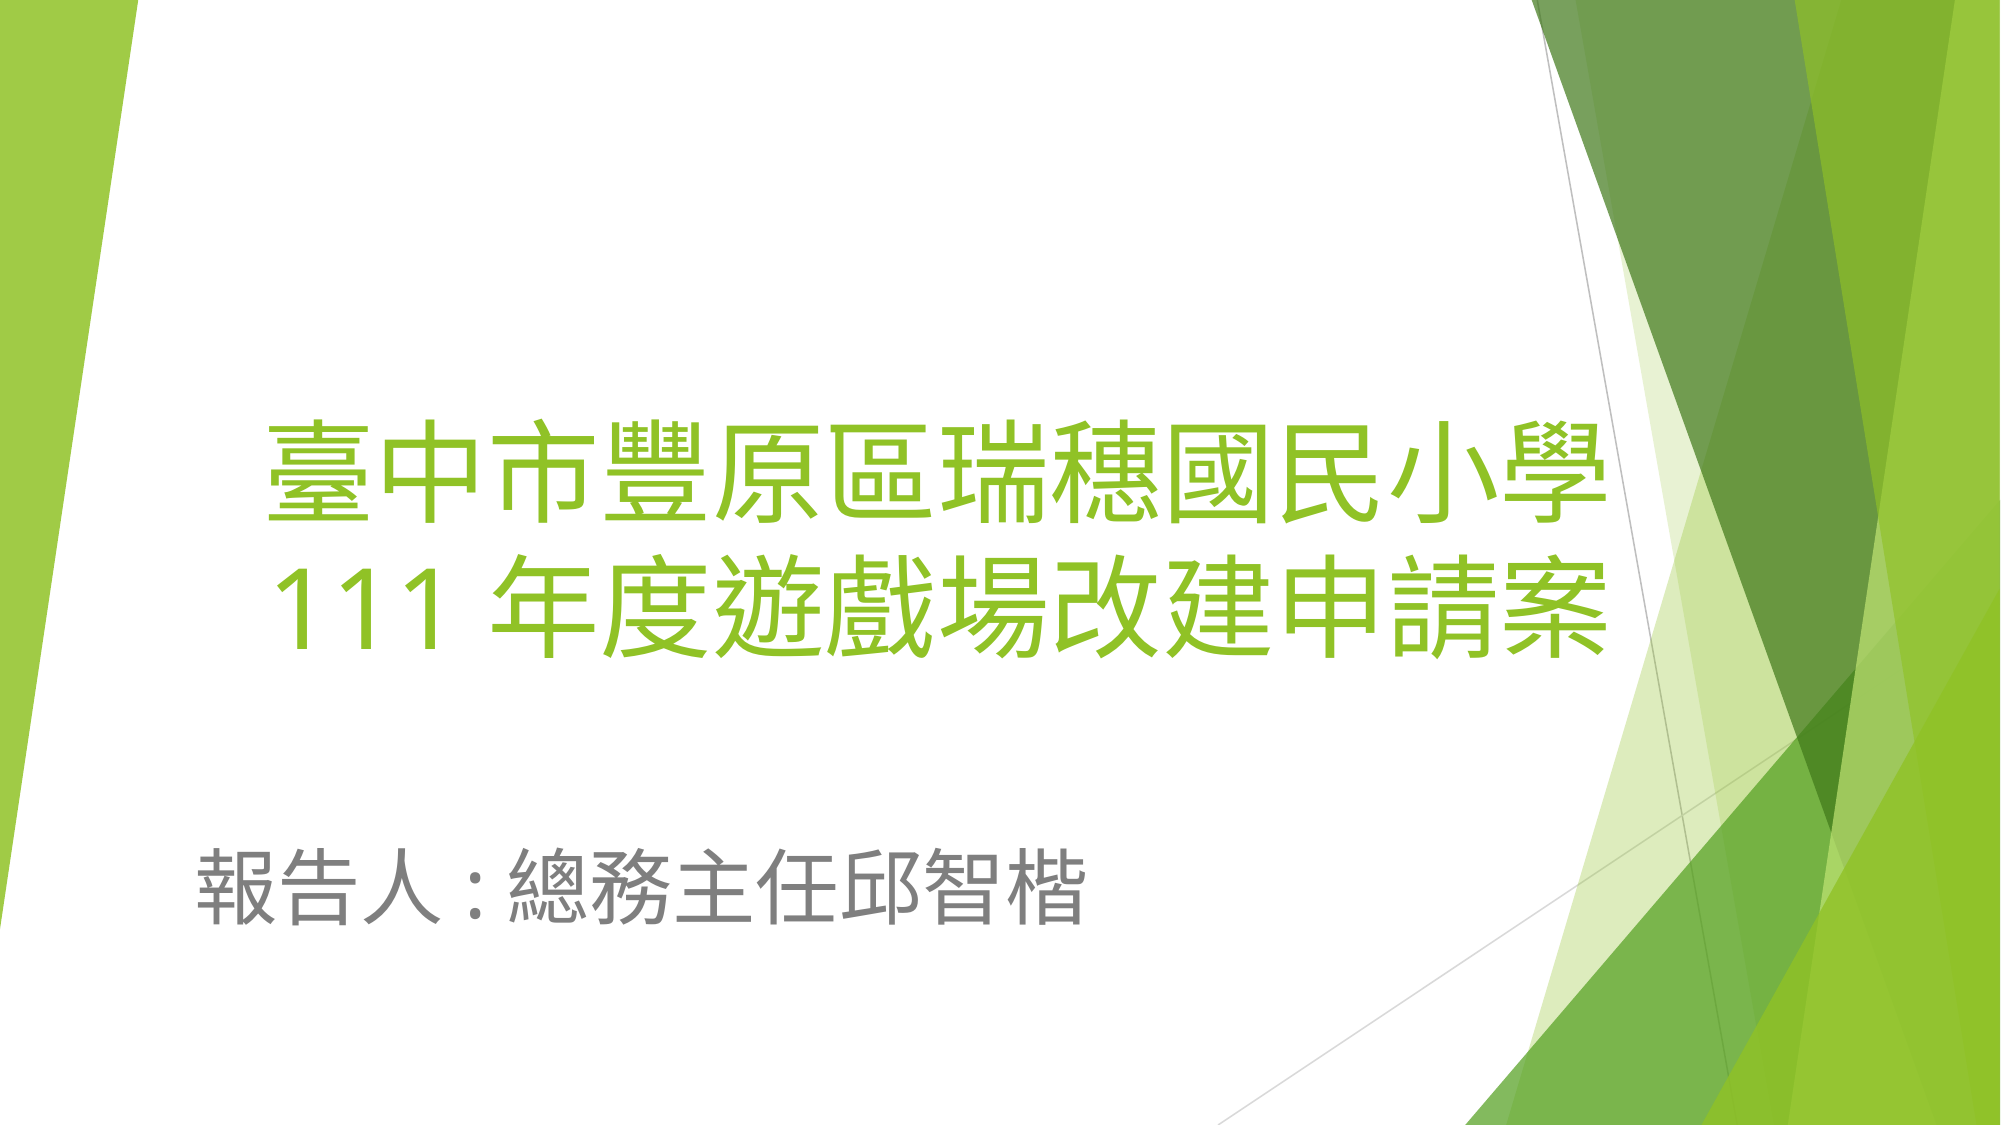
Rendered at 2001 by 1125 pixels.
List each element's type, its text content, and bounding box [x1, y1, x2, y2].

subtitle 報告人:總務主任邱智楷 [179, 827, 1454, 1008]
title 臺中市豐原區瑞穗國民小學 111年度遊戲場改建申請案 [247, 394, 1661, 665]
